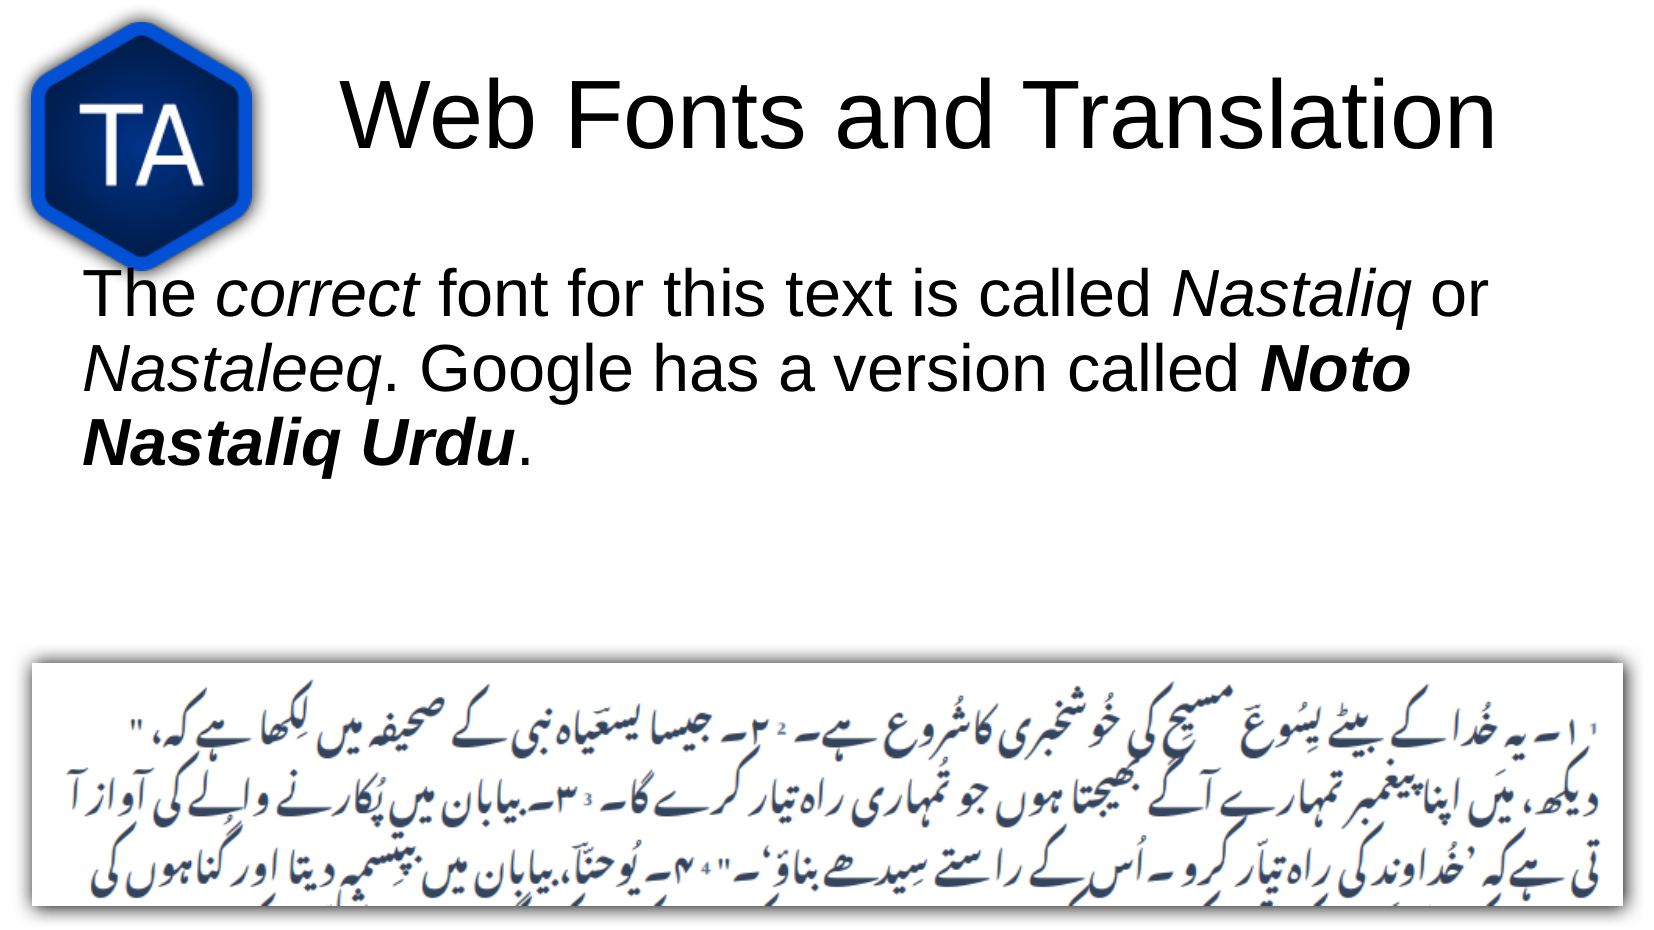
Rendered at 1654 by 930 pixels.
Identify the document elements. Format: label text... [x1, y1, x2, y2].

list The correct font for this text is called Nastaliq or Nastaleeq. Google has a version called Noto Nastaliq Urdu. [82, 255, 1571, 646]
picture [31, 22, 252, 271]
title Web Fonts and Translation [268, 37, 1571, 193]
picture [32, 663, 1623, 906]
